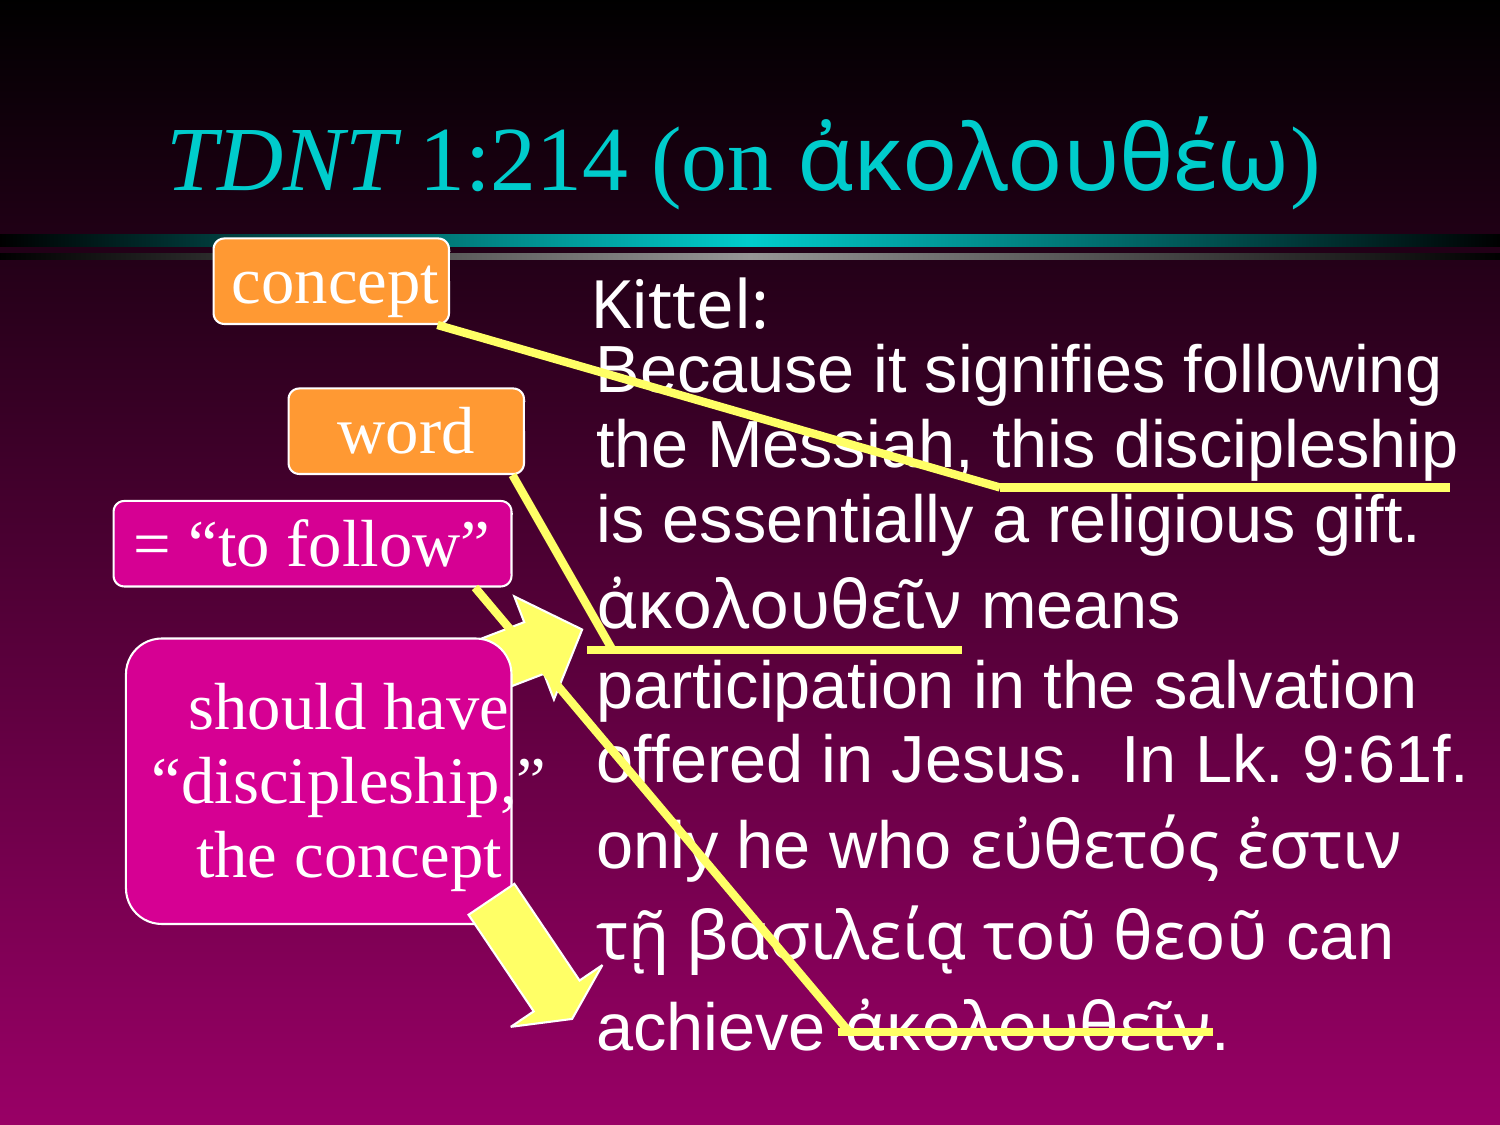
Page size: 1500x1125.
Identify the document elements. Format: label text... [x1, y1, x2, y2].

title TDNT 1:214 (on ἀκολουθέω) [99, 37, 1388, 225]
text_box = “to follow” [113, 500, 512, 587]
text_box should have “discipleship,” the concept [125, 638, 512, 924]
text_box word [288, 388, 524, 474]
text_box [482, 629, 542, 687]
text_box Kittel: [575, 249, 938, 356]
text_box [468, 883, 603, 1027]
text_box [546, 680, 557, 700]
list Because it signifies following the Messiah, this discipleship is essentially a religious gift. ἀκολουθεῖν means participation in the salvation offered in Jesus. In Lk. 9:61f. only he who εὐθετός ἐστιν τῇ βασιλείᾳ τοῦ θεοῦ can achieve ἀκολουθεῖν. [525, 324, 1500, 1076]
text_box [514, 596, 583, 683]
text_box concept [213, 238, 449, 324]
